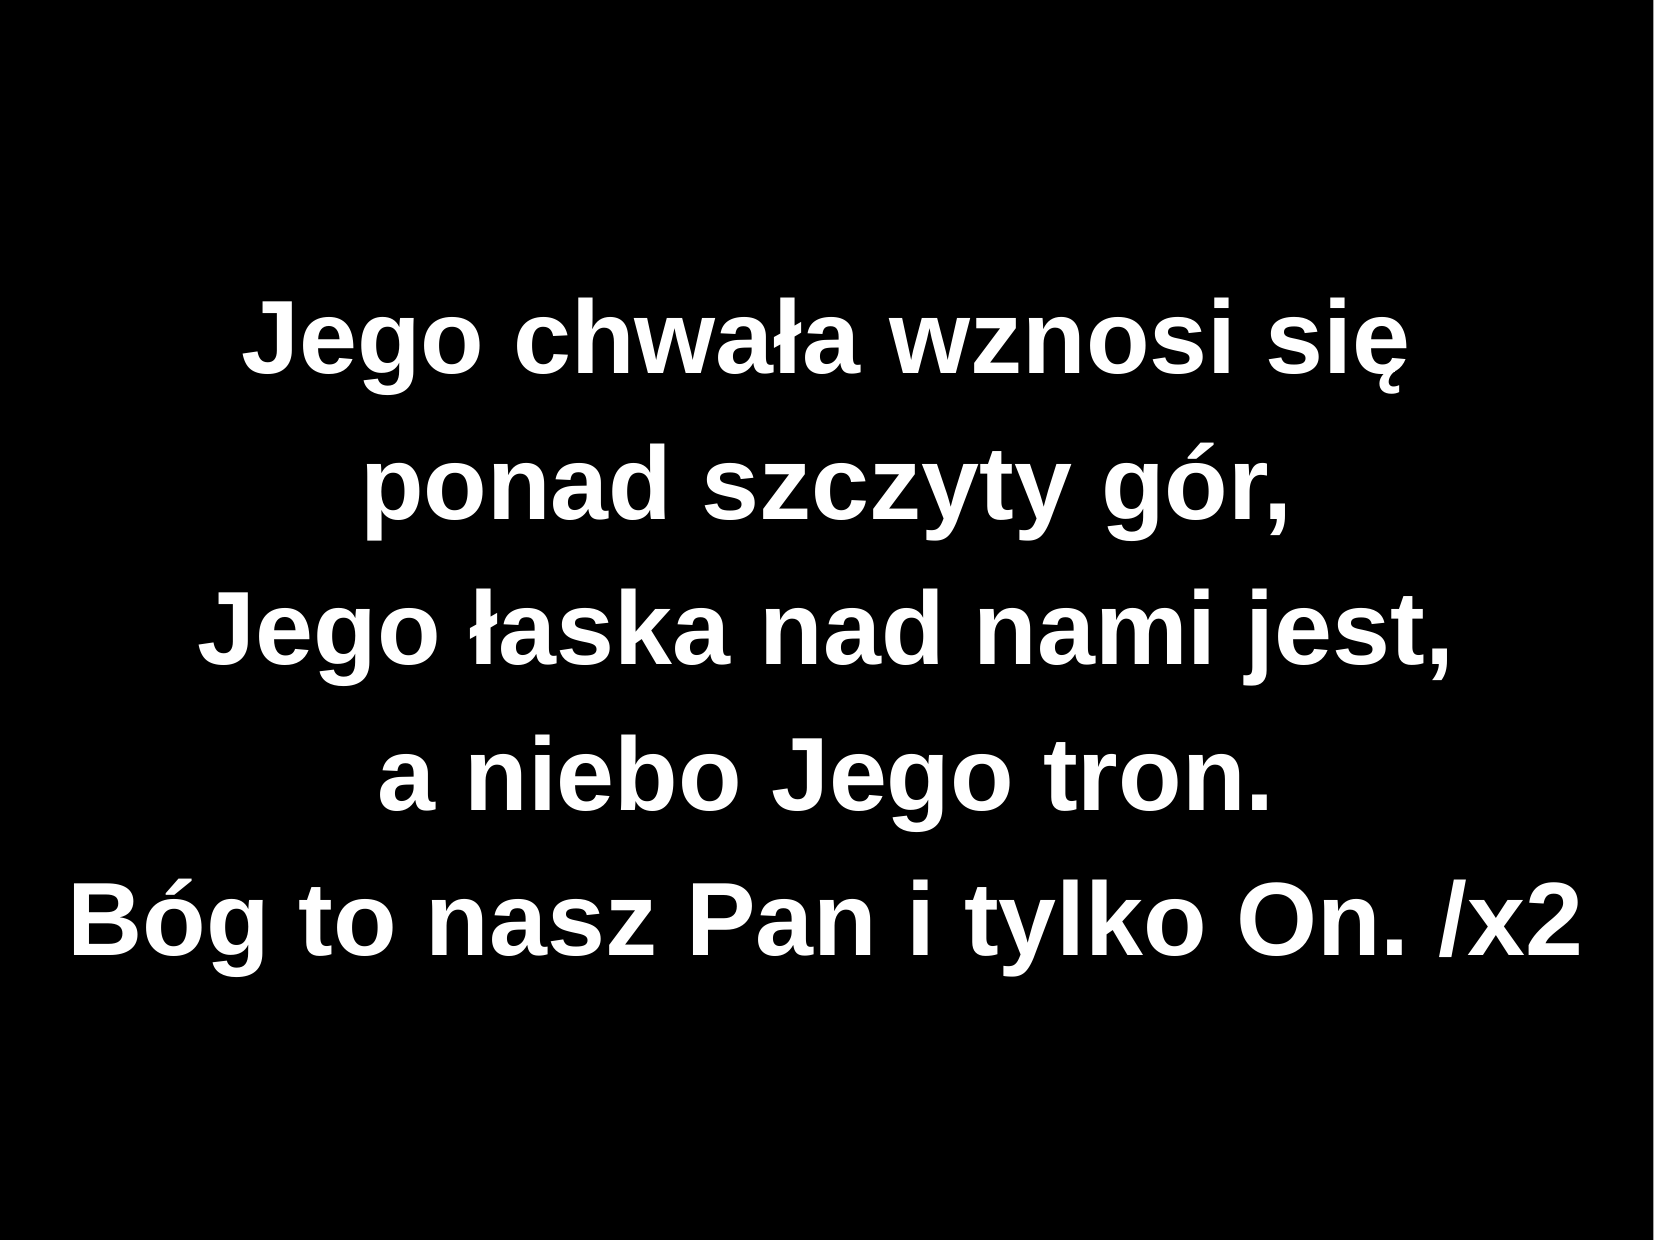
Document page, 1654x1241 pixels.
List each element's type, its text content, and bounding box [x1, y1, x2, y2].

subtitle Jego chwała wznosi się ponad szczyty gór, Jego łaska nad nami jest, a niebo Jego tron. Bóg to nasz Pan i tylko On. /x2 [0, 0, 1654, 1229]
